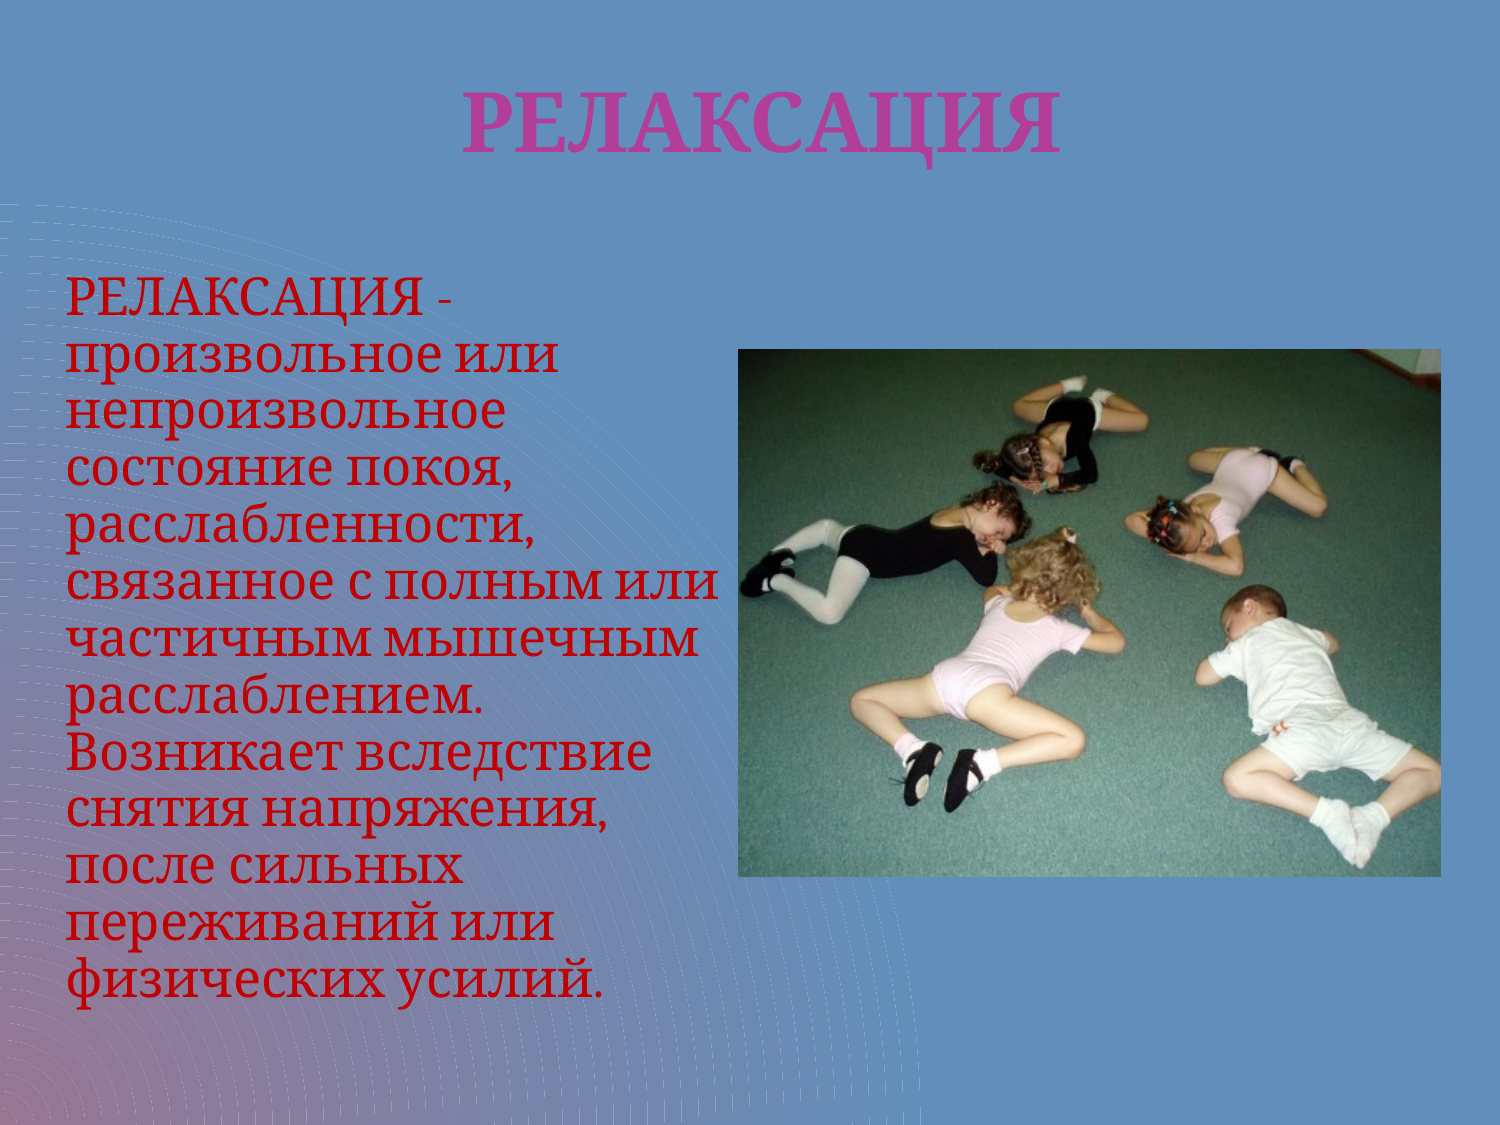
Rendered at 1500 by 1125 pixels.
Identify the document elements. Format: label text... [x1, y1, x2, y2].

title Релаксация [49, 42, 1475, 197]
picture [738, 349, 1441, 877]
list РЕЛАКСАЦИЯ - произвольное или непроизвольное состояние покоя, расслабленности, связанное с полным или частичным мышечным расслаблением. Возникает вследствие снятия напряжения, после сильных переживаний или физических усилий. [50, 262, 738, 1038]
